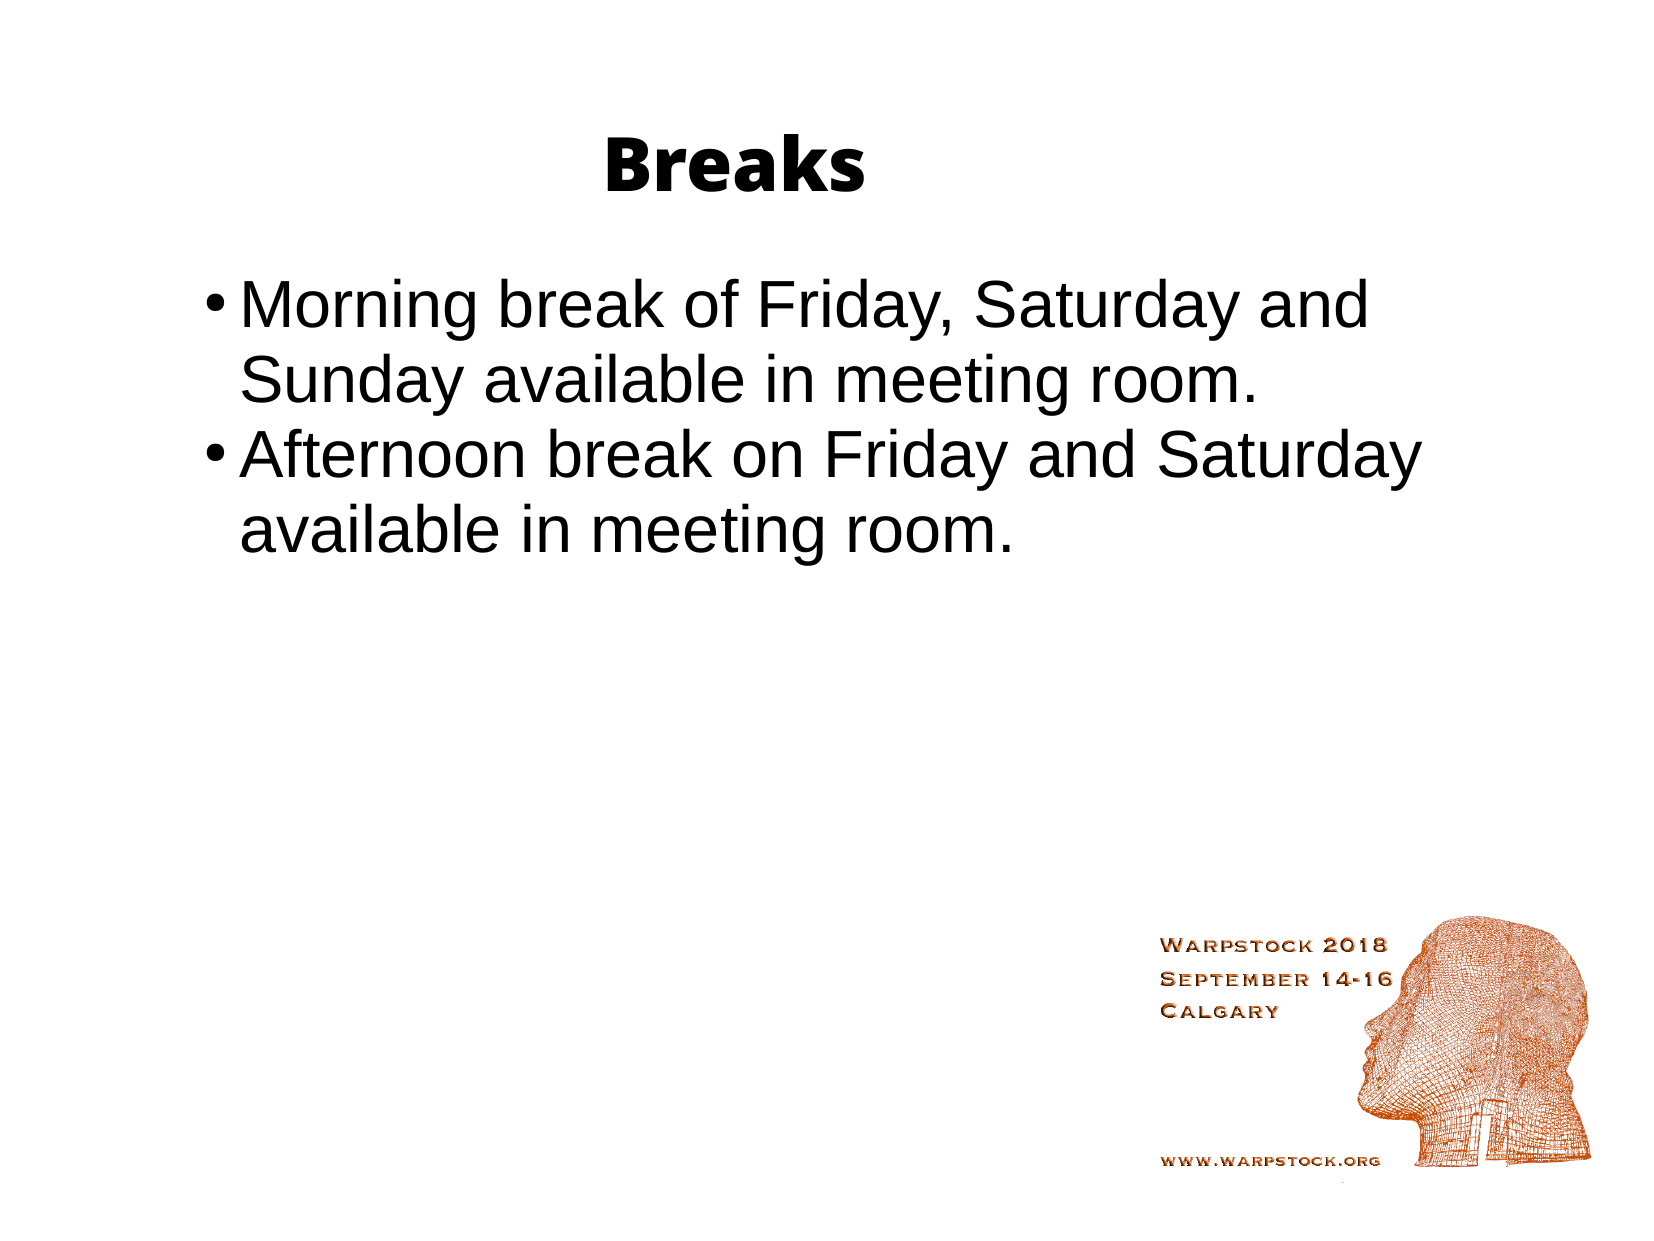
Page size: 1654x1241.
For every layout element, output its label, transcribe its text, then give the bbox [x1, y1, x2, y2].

picture [1145, 909, 1604, 1183]
text_box Breaks [587, 103, 1028, 225]
text_box Morning break of Friday, Saturday and Sunday available in meeting room. Afternoon break on Friday and Saturday available in meeting room. [188, 259, 1465, 724]
